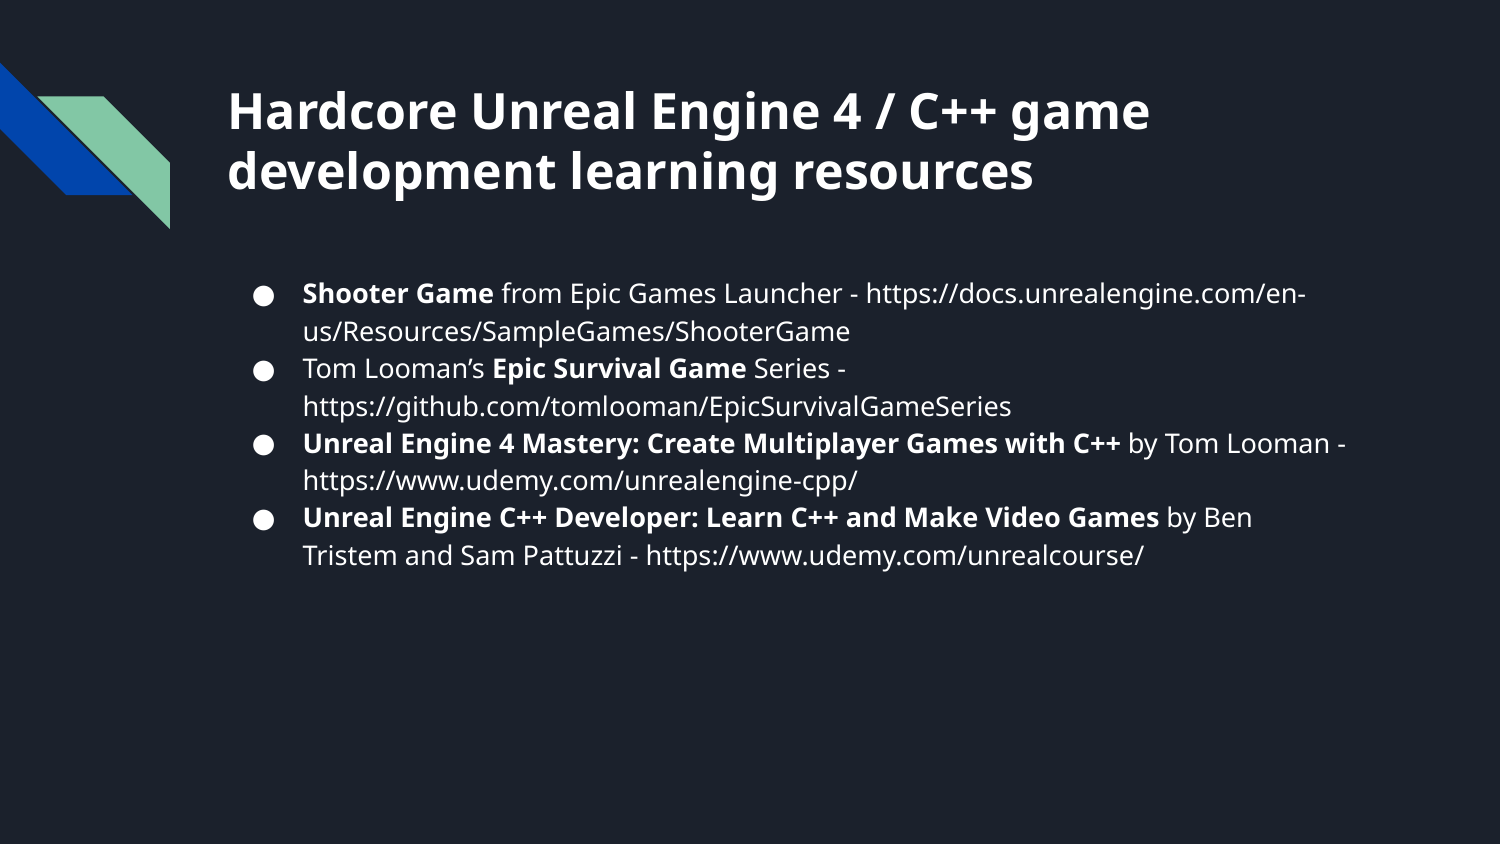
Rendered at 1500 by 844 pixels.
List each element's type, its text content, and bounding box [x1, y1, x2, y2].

text_box Hardcore Unreal Engine 4 / C++ game development learning resources [212, 64, 1368, 215]
text_box Shooter Game from Epic Games Launcher - https://docs.unrealengine.com/en-us/Resources/SampleGames/ShooterGame Tom Looman’s Epic Survival Game Series - https://github.com/tomlooman/EpicSurvivalGameSeries Unreal Engine 4 Mastery: Create Multiplayer Games with C++ by Tom Looman - https://www.udemy.com/unrealengine-cpp/ Unreal Engine C++ Developer: Learn C++ and Make Video Games by Ben Tristem and Sam Pattuzzi - https://www.udemy.com/unrealcourse/ [212, 257, 1368, 735]
